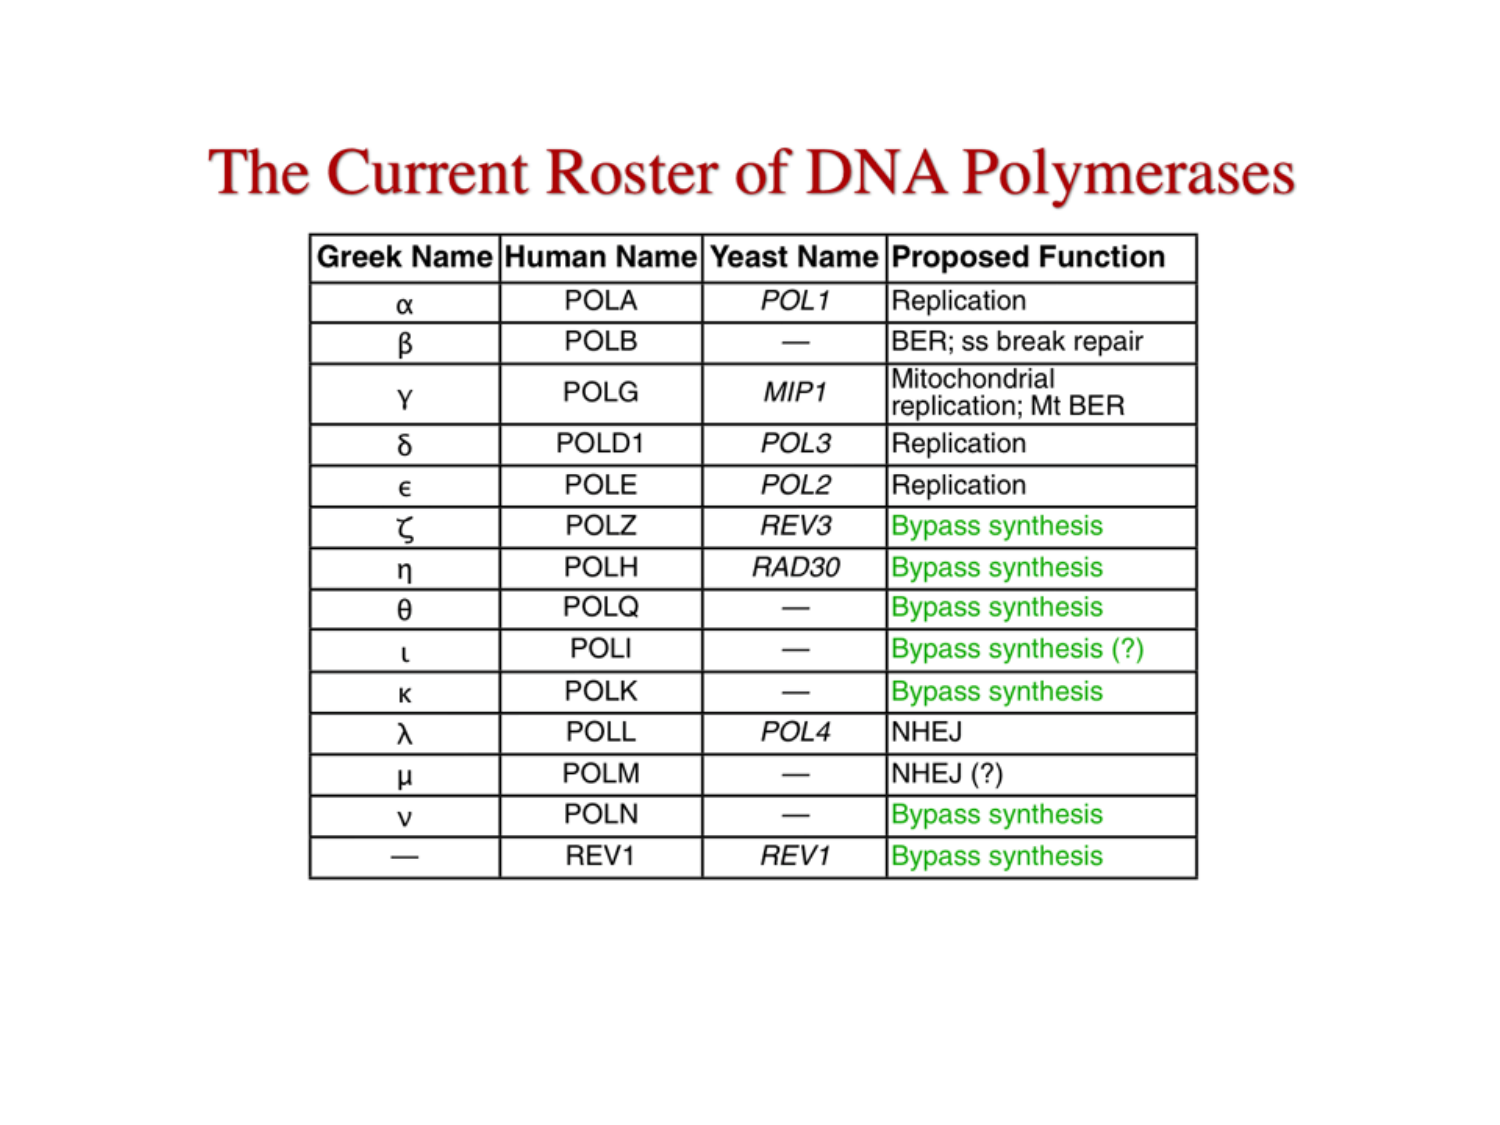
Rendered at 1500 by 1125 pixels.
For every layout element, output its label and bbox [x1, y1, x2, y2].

picture [203, 137, 1297, 885]
